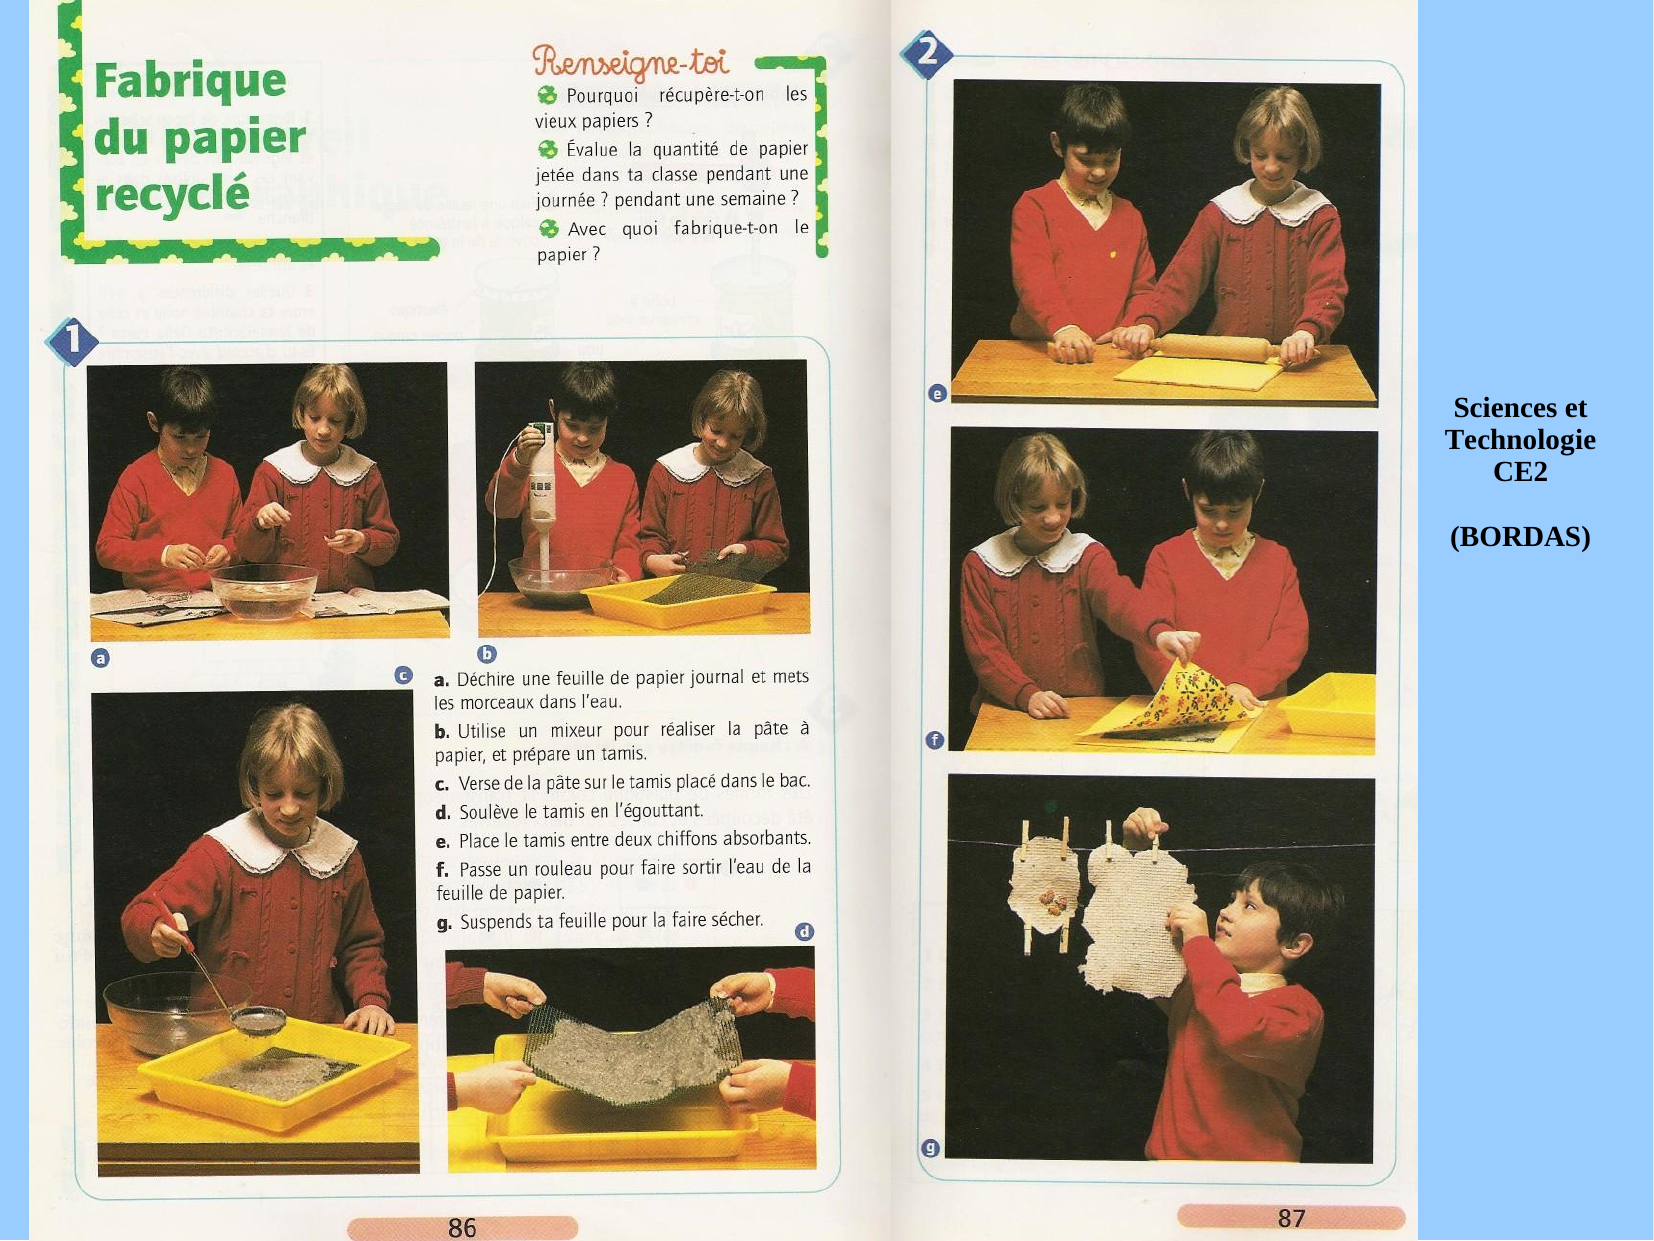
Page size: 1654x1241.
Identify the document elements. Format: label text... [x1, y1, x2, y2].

text_box Sciences et Technologie CE2 (BORDAS) [1417, 383, 1625, 680]
picture [29, 0, 1418, 1241]
